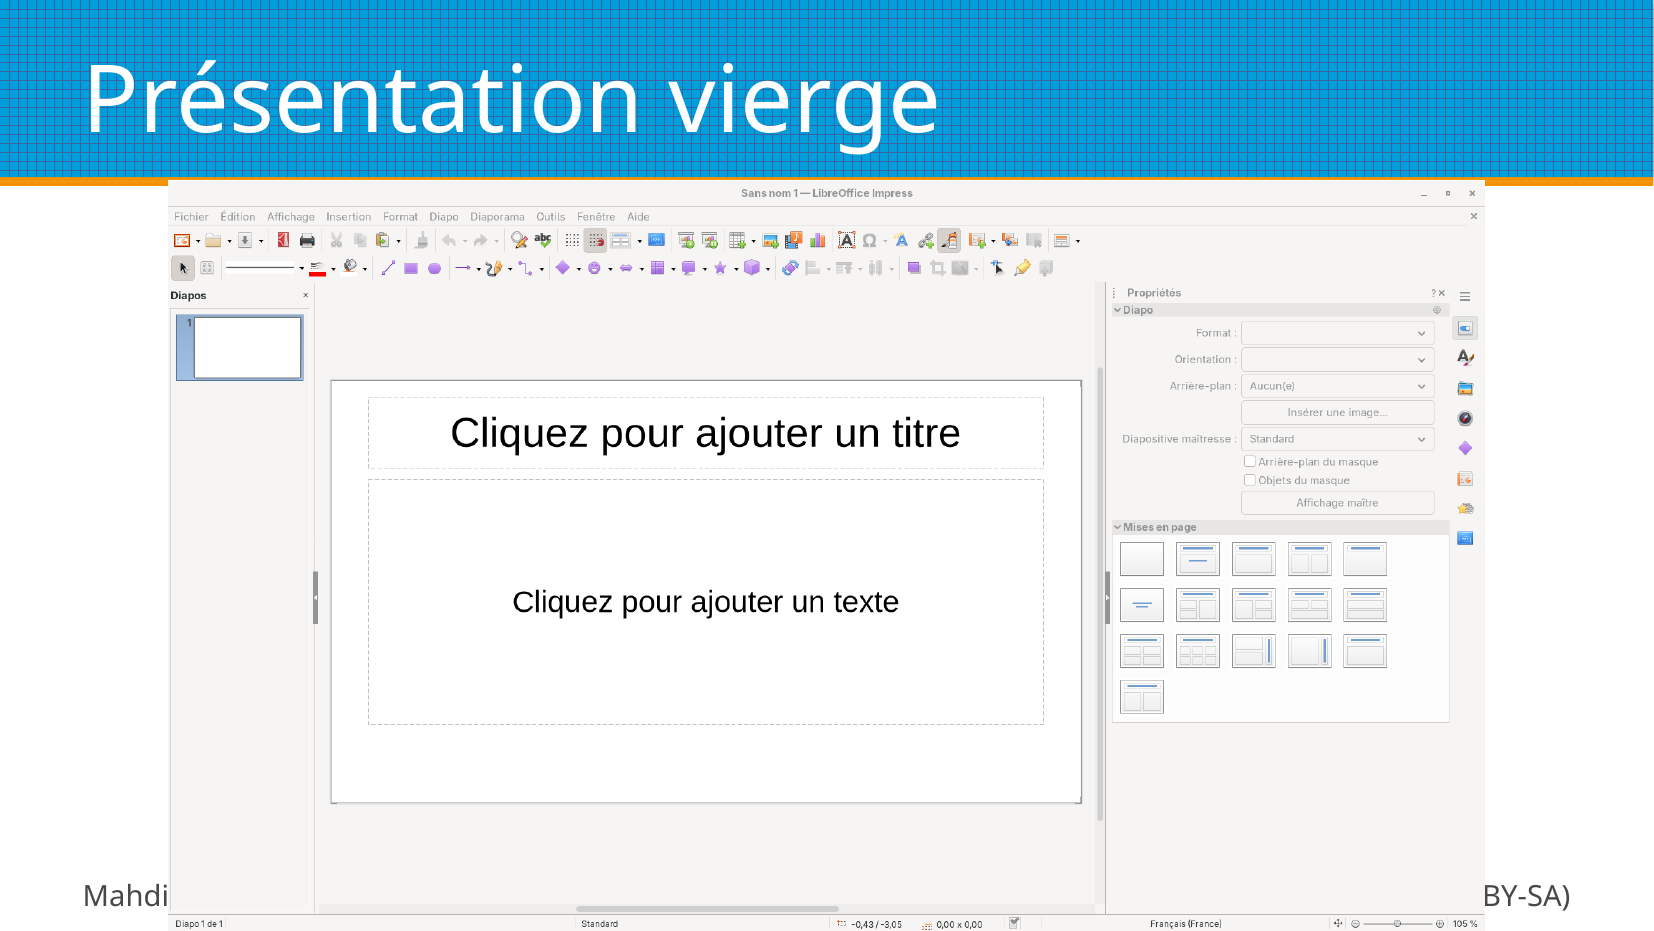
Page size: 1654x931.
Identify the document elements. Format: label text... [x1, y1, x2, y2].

picture [168, 180, 1485, 931]
title Présentation vierge [82, 14, 1571, 178]
